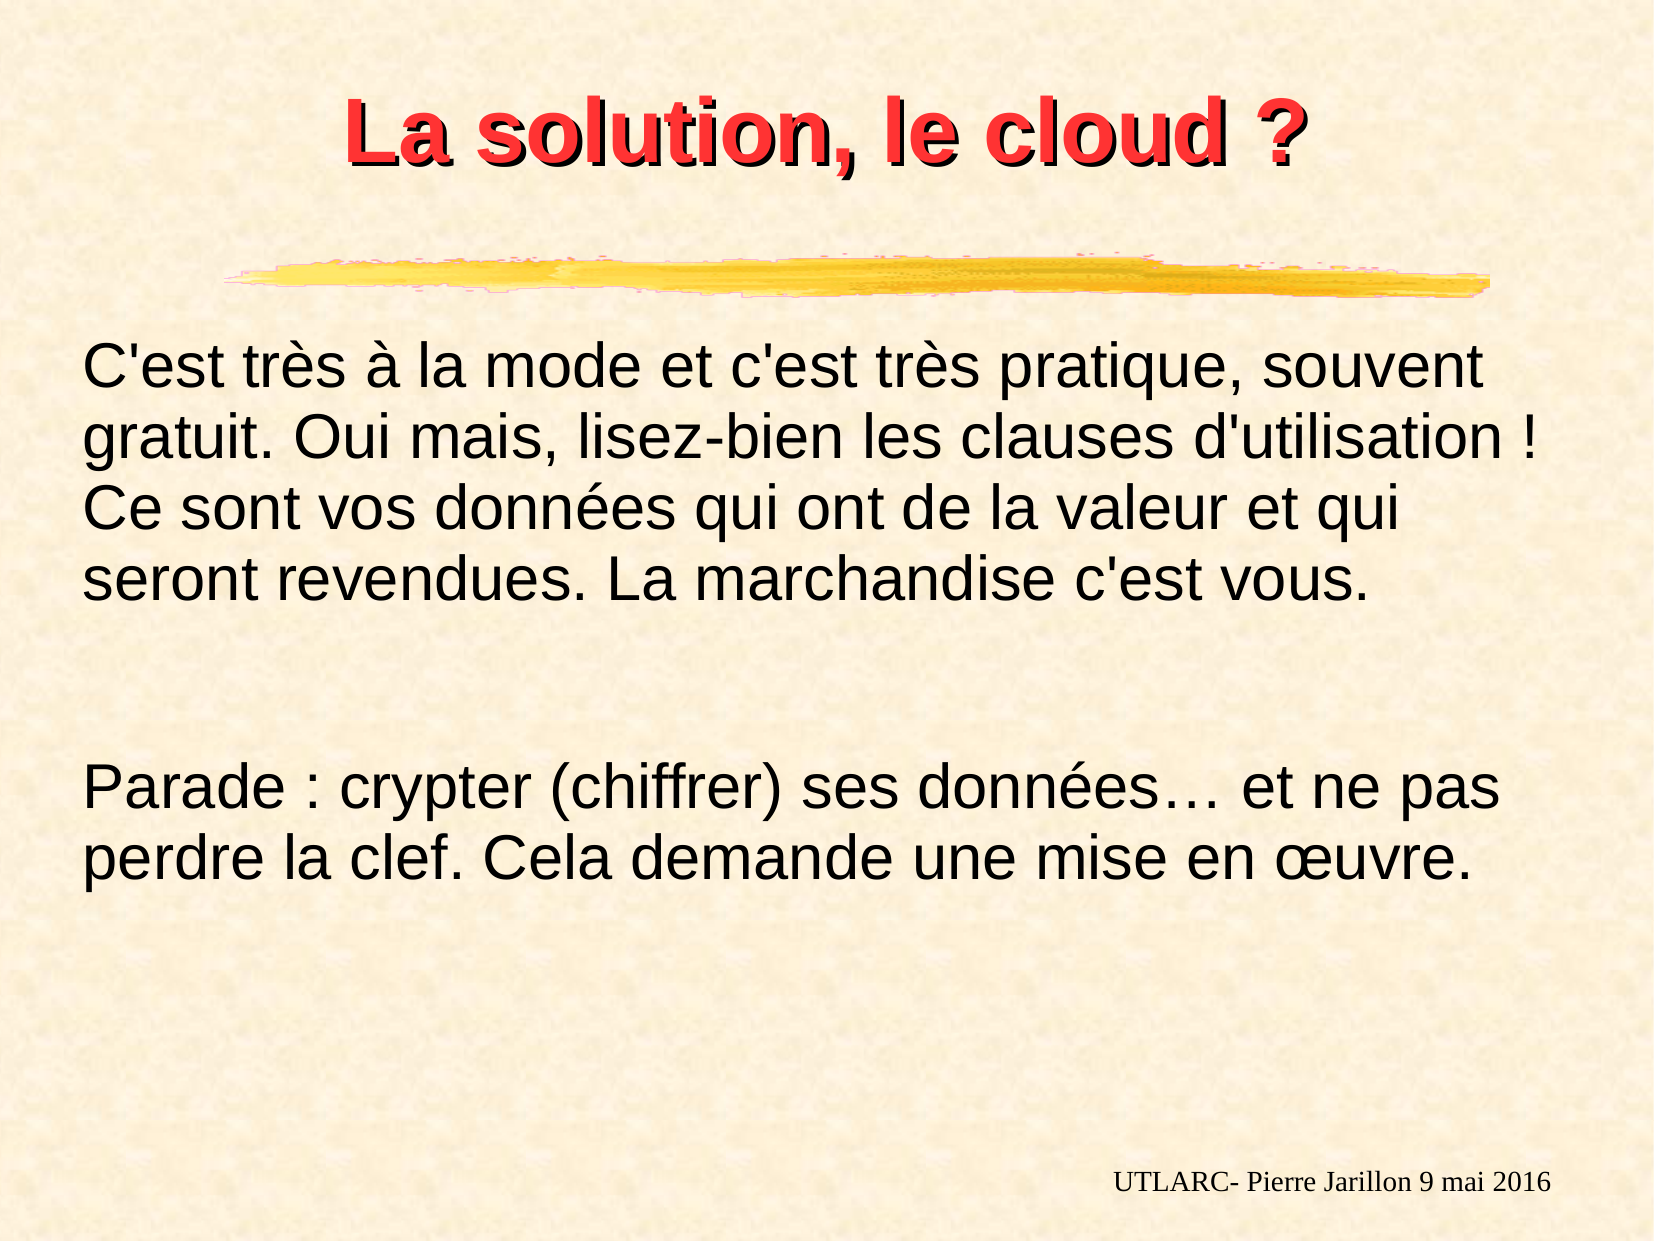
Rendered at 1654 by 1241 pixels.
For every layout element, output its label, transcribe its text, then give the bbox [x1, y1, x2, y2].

title La solution, le cloud ? [82, 49, 1571, 213]
picture [0, 0, 1654, 1241]
list C'est très à la mode et c'est très pratique, souvent gratuit. Oui mais, lisez-bien les clauses d'utilisation ! Ce sont vos données qui ont de la valeur et qui seront revendues. La marchandise c'est vous. Parade : crypter (chiffrer) ses données… et ne pas perdre la clef. Cela demande une mise en œuvre. [82, 330, 1571, 1010]
